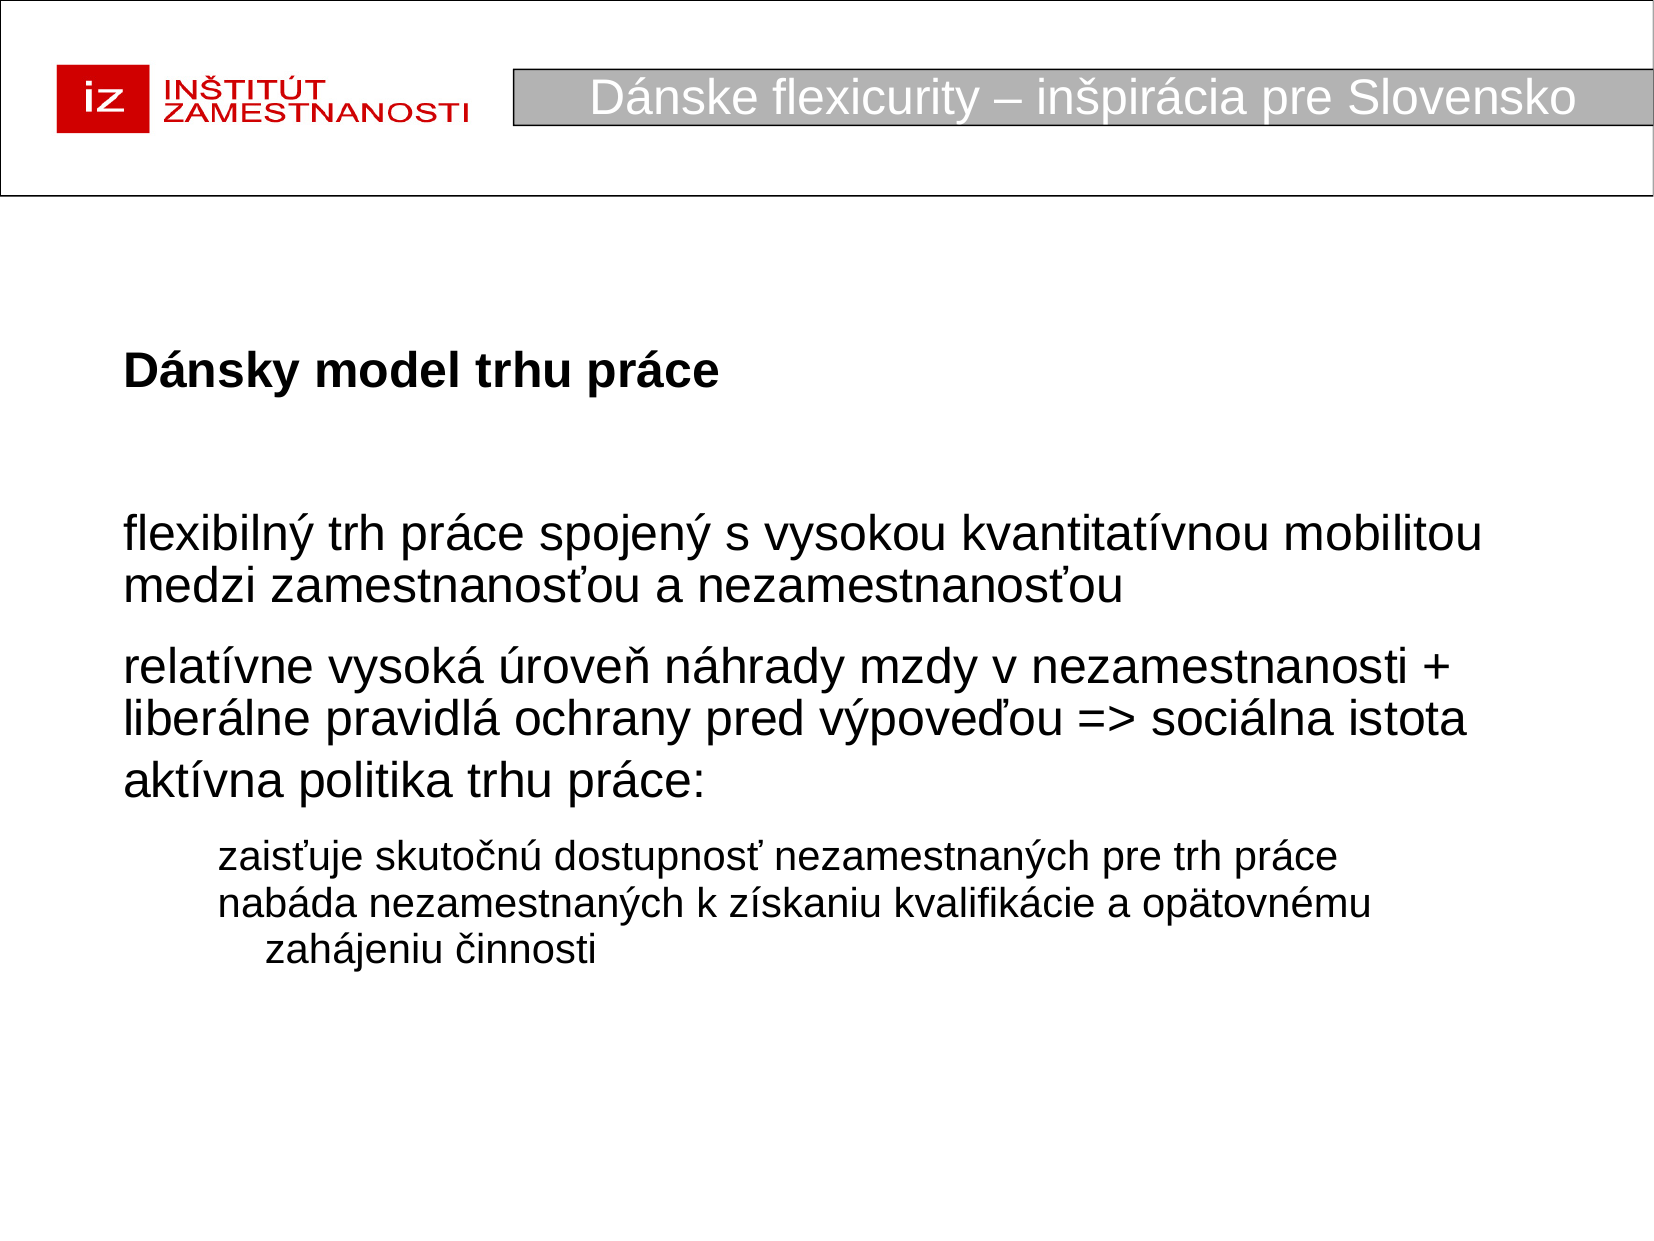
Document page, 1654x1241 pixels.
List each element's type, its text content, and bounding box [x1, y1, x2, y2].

list Dánsky model trhu práce flexibilný trh práce spojený s vysokou kvantitatívnou mobilitou medzi zamestnanosťou a nezamestnanosťou relatívne vysoká úroveň náhrady mzdy v nezamestnanosti + liberálne pravidlá ochrany pred výpoveďou => sociálna istota aktívna politika trhu práce: zaisťuje skutočnú dostupnosť nezamestnaných pre trh práce nabáda nezamestnaných k získaniu kvalifikácie a opätovnému zahájeniu činnosti [123, 346, 1536, 1128]
picture [5, 5, 518, 190]
text_box Dánske flexicurity – inšpirácia pre Slovensko [513, 69, 1654, 126]
text_box [0, 0, 1654, 196]
